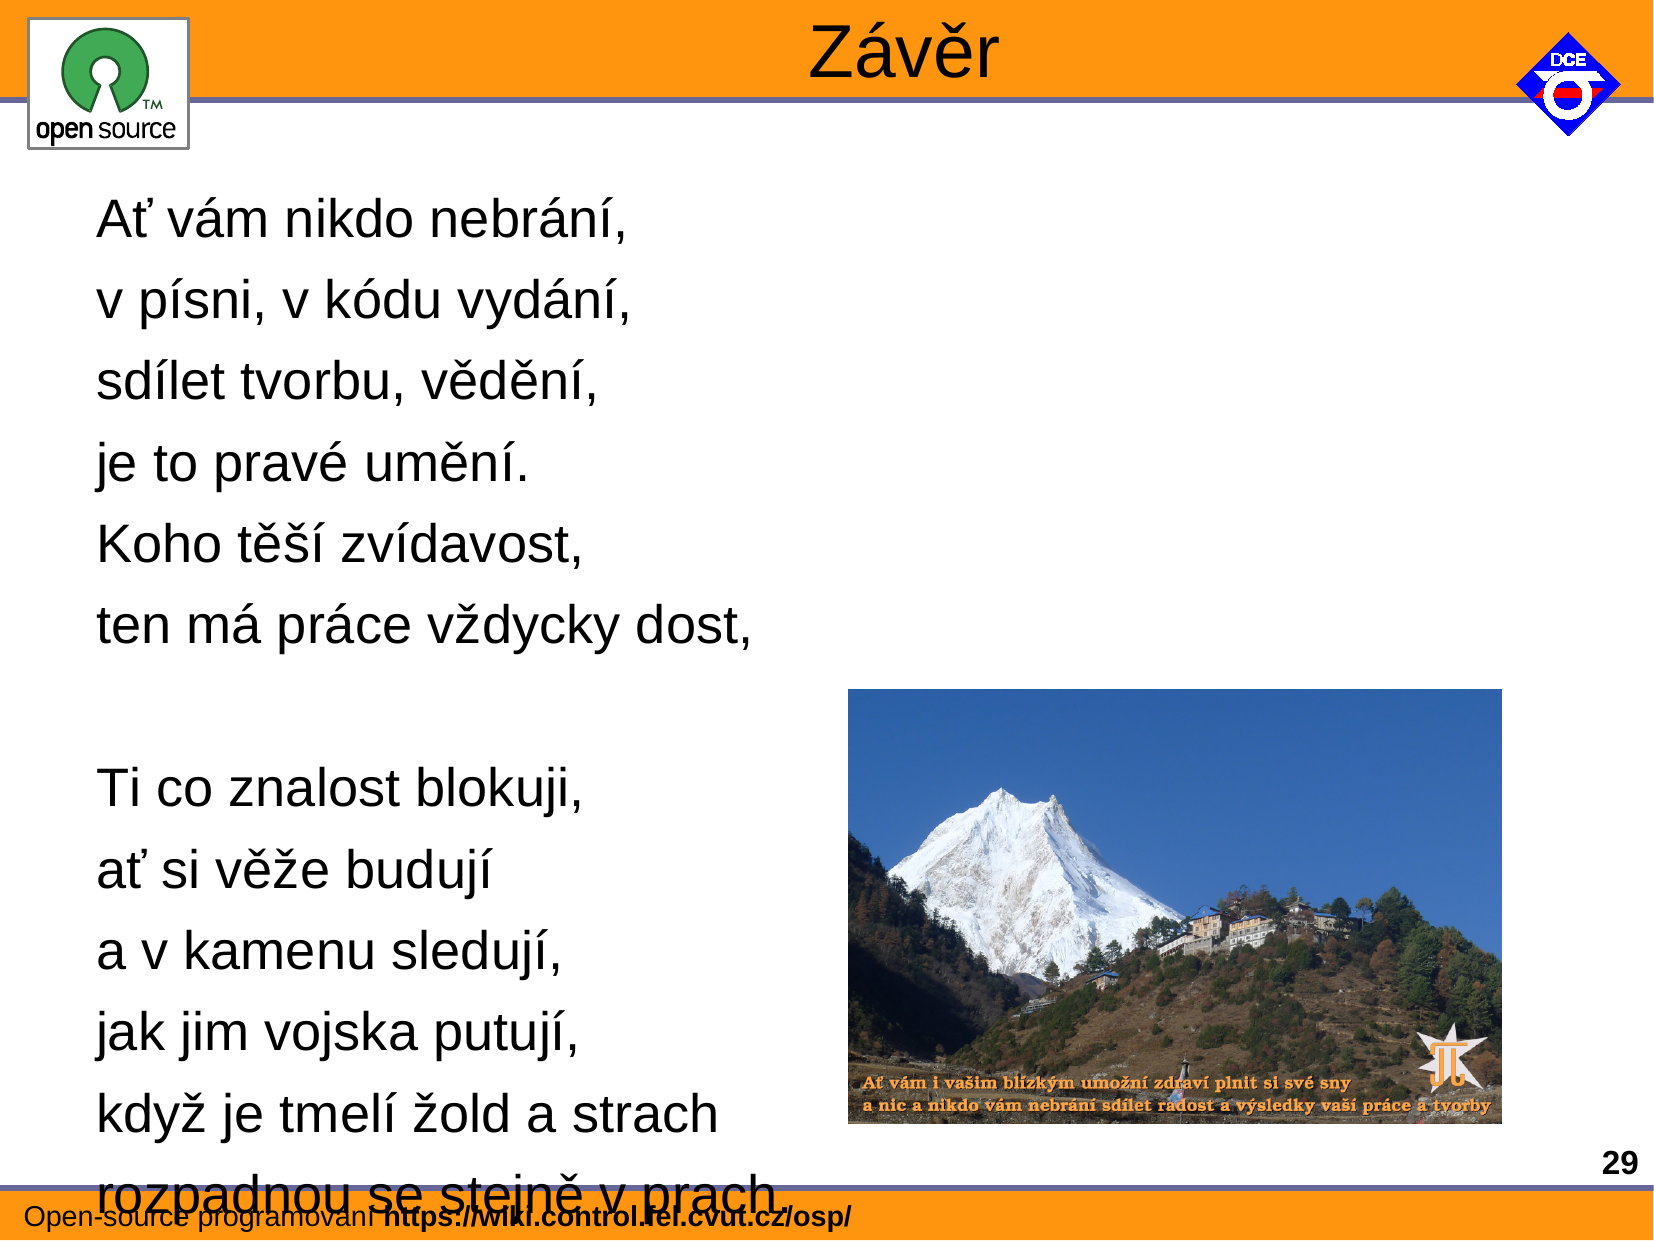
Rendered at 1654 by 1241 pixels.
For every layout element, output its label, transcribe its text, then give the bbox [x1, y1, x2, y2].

picture [848, 689, 1502, 1124]
title Závěr [178, 5, 1631, 97]
list Ať vám nikdo nebrání, v písni, v kódu vydání, sdílet tvorbu, vědění, je to pravé umění. Koho těší zvídavost, ten má práce vždycky dost, Ti co znalost blokuji, ať si věže budují a v kamenu sledují, jak jim vojska putují, když je tmelí žold a strach rozpadnou se stejně v prach. Překážky to nezmění sdílet radost, vědění, držet v nouzi pospolu dalo světu podobu na budoucnost naději tu vám nyní popřeji. [96, 178, 1613, 1155]
